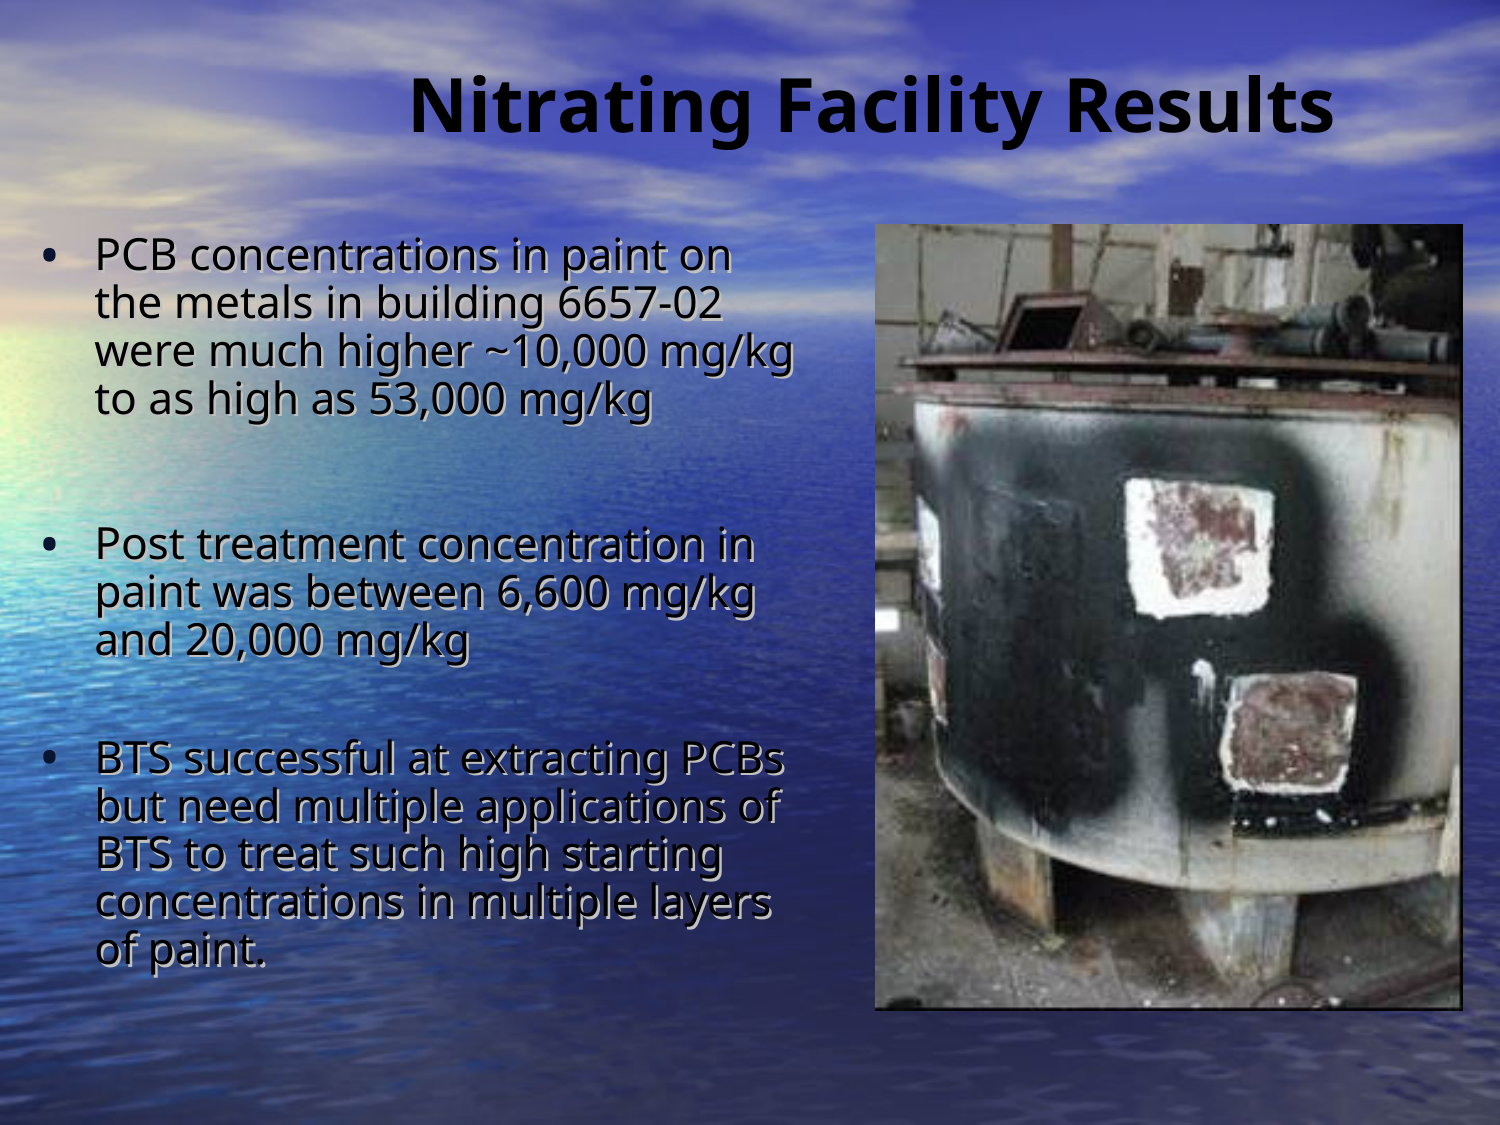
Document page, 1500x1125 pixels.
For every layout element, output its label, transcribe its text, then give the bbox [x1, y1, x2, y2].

text_box Nitrating Facility Results [392, 49, 1352, 156]
list PCB concentrations in paint on the metals in building 6657-02 were much higher ~10,000 mg/kg to as high as 53,000 mg/kg Post treatment concentration in paint was between 6,600 mg/kg and 20,000 mg/kg BTS successful at extracting PCBs but need multiple applications of BTS to treat such high starting concentrations in multiple layers of paint. [24, 224, 813, 1038]
picture [0, 0, 1500, 1125]
